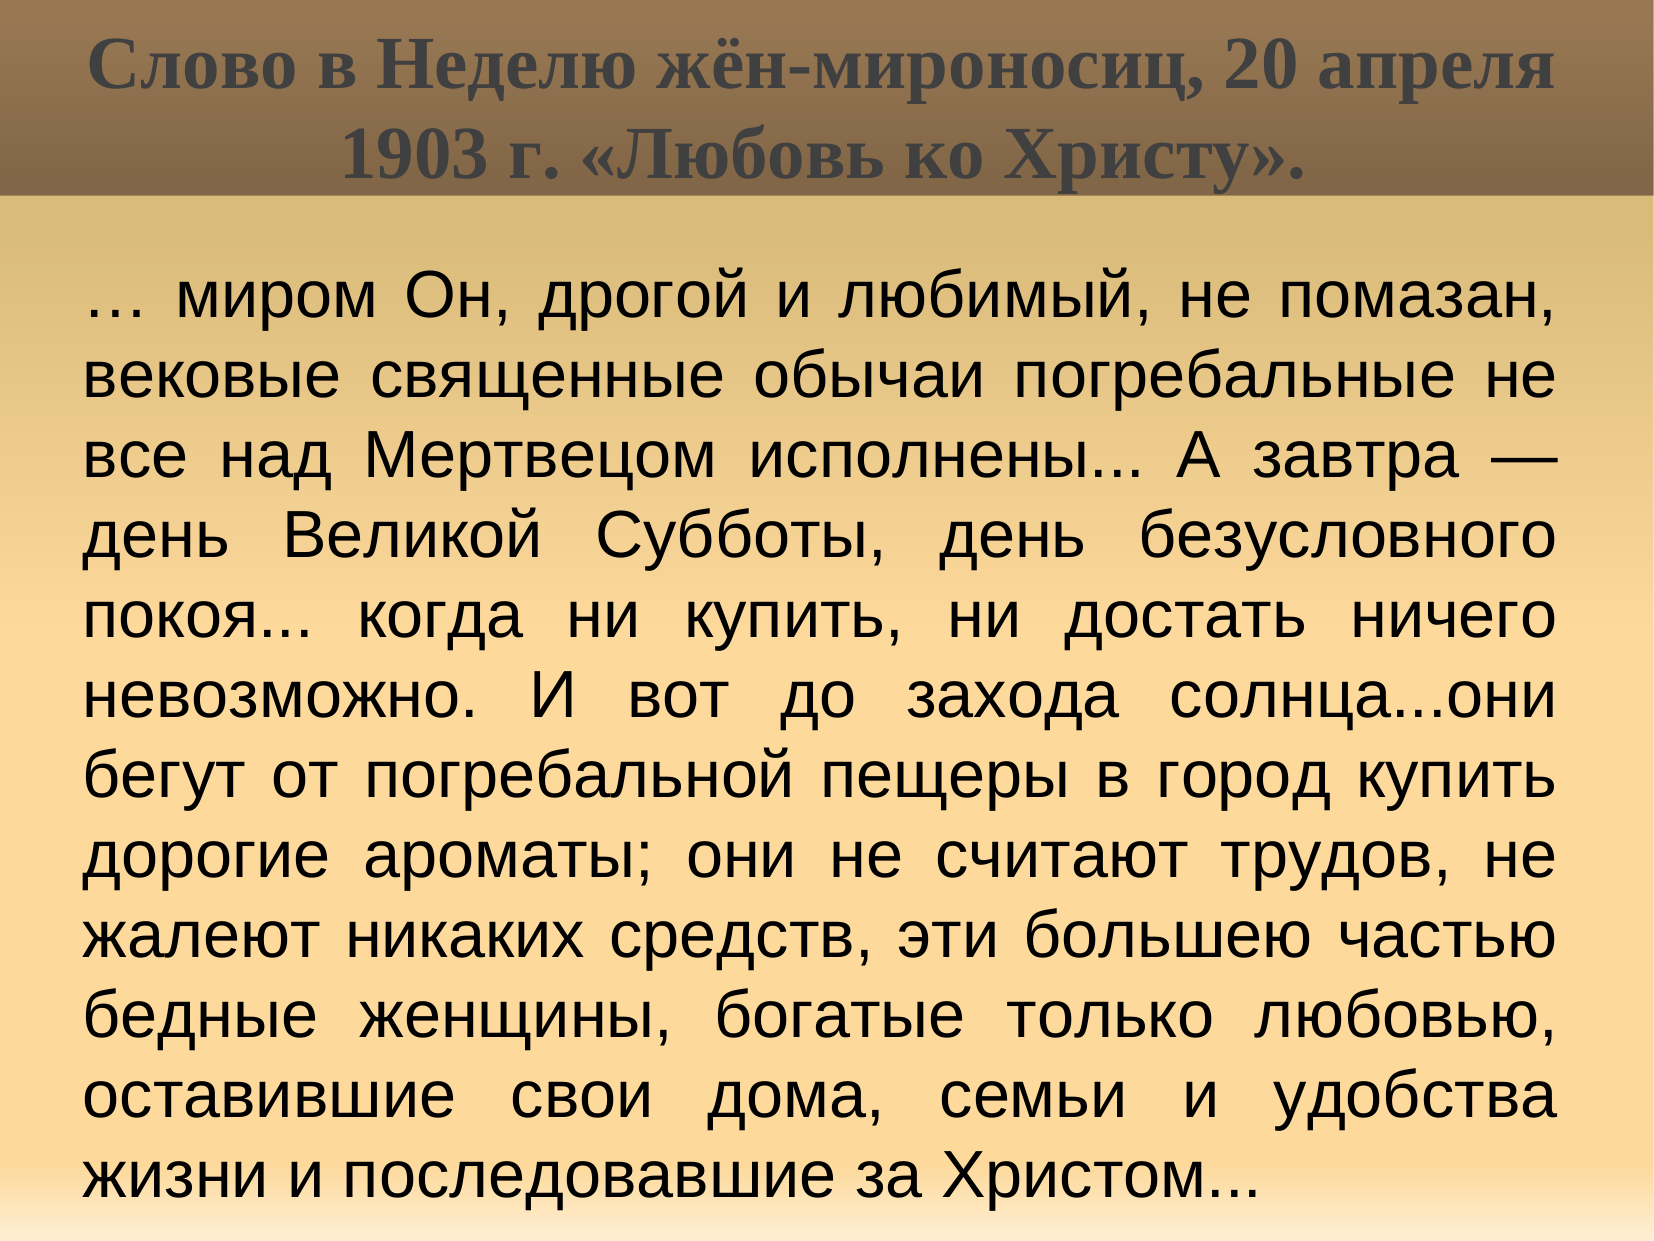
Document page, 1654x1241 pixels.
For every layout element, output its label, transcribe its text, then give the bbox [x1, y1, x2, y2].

subtitle … миром Он, дрогой и любимый, не помазан, вековые священные обычаи погребальные не все над Мертвецом исполнены... А завтра — день Великой Субботы, день безусловного покоя... когда ни купить, ни достать ничего невозможно. И вот до захода солнца...они бегут от погребальной пещеры в город купить дорогие ароматы; они не считают трудов, не жалеют никаких средств, эти большею частью бедные женщины, богатые только любовью, оставившие свои дома, семьи и удобства жизни и последовавшие за Христом... [82, 250, 1571, 1149]
title Слово в Неделю жён-мироносиц, 20 апреля 1903 г. «Любовь ко Христу». [76, 7, 1565, 200]
